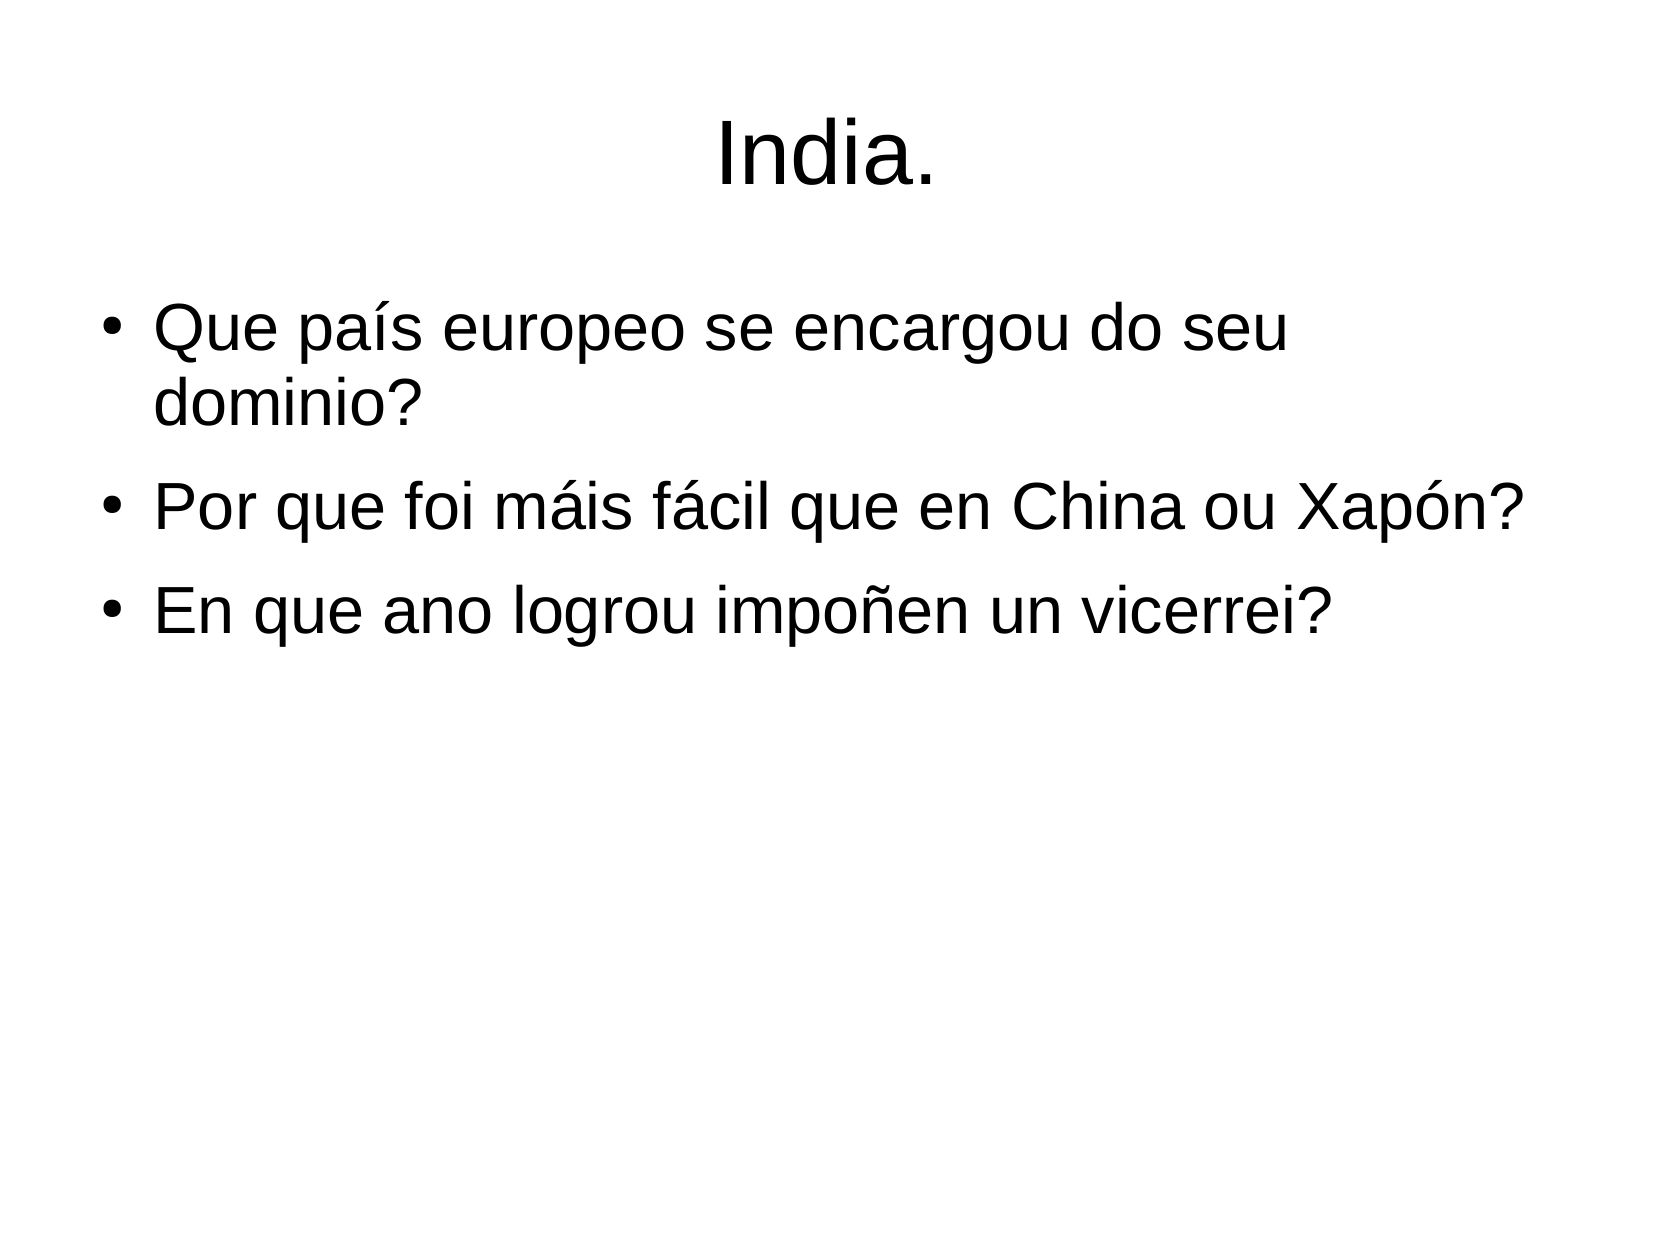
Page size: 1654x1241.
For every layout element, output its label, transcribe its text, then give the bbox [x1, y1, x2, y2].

list Que país europeo se encargou do seu dominio? Por que foi máis fácil que en China ou Xapón? En que ano logrou impoñen un vicerrei? [82, 290, 1571, 1109]
title India. [82, 49, 1571, 257]
